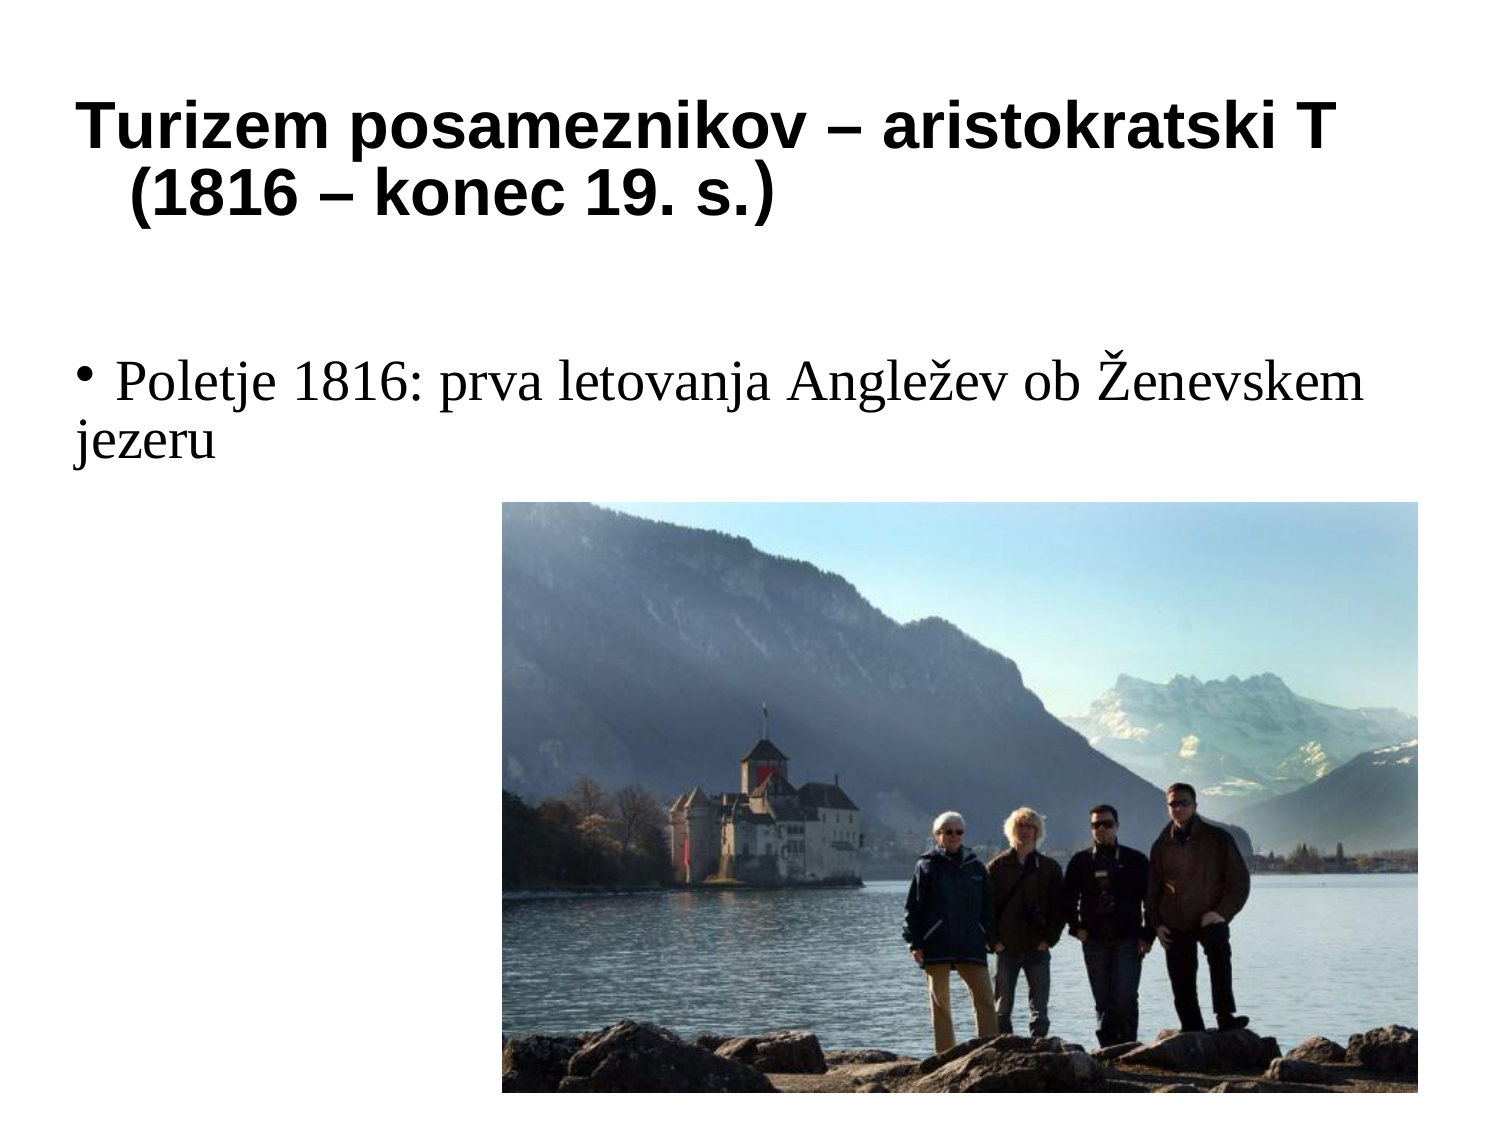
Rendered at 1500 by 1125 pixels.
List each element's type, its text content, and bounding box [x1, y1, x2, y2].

picture [502, 502, 1418, 1093]
title Turizem posameznikov – aristokratski T (1816 – konec 19. s.‏)‏ [74, 28, 1425, 296]
list Poletje 1816: prva letovanja Angležev ob Ženevskem jezeru [74, 354, 1425, 991]
